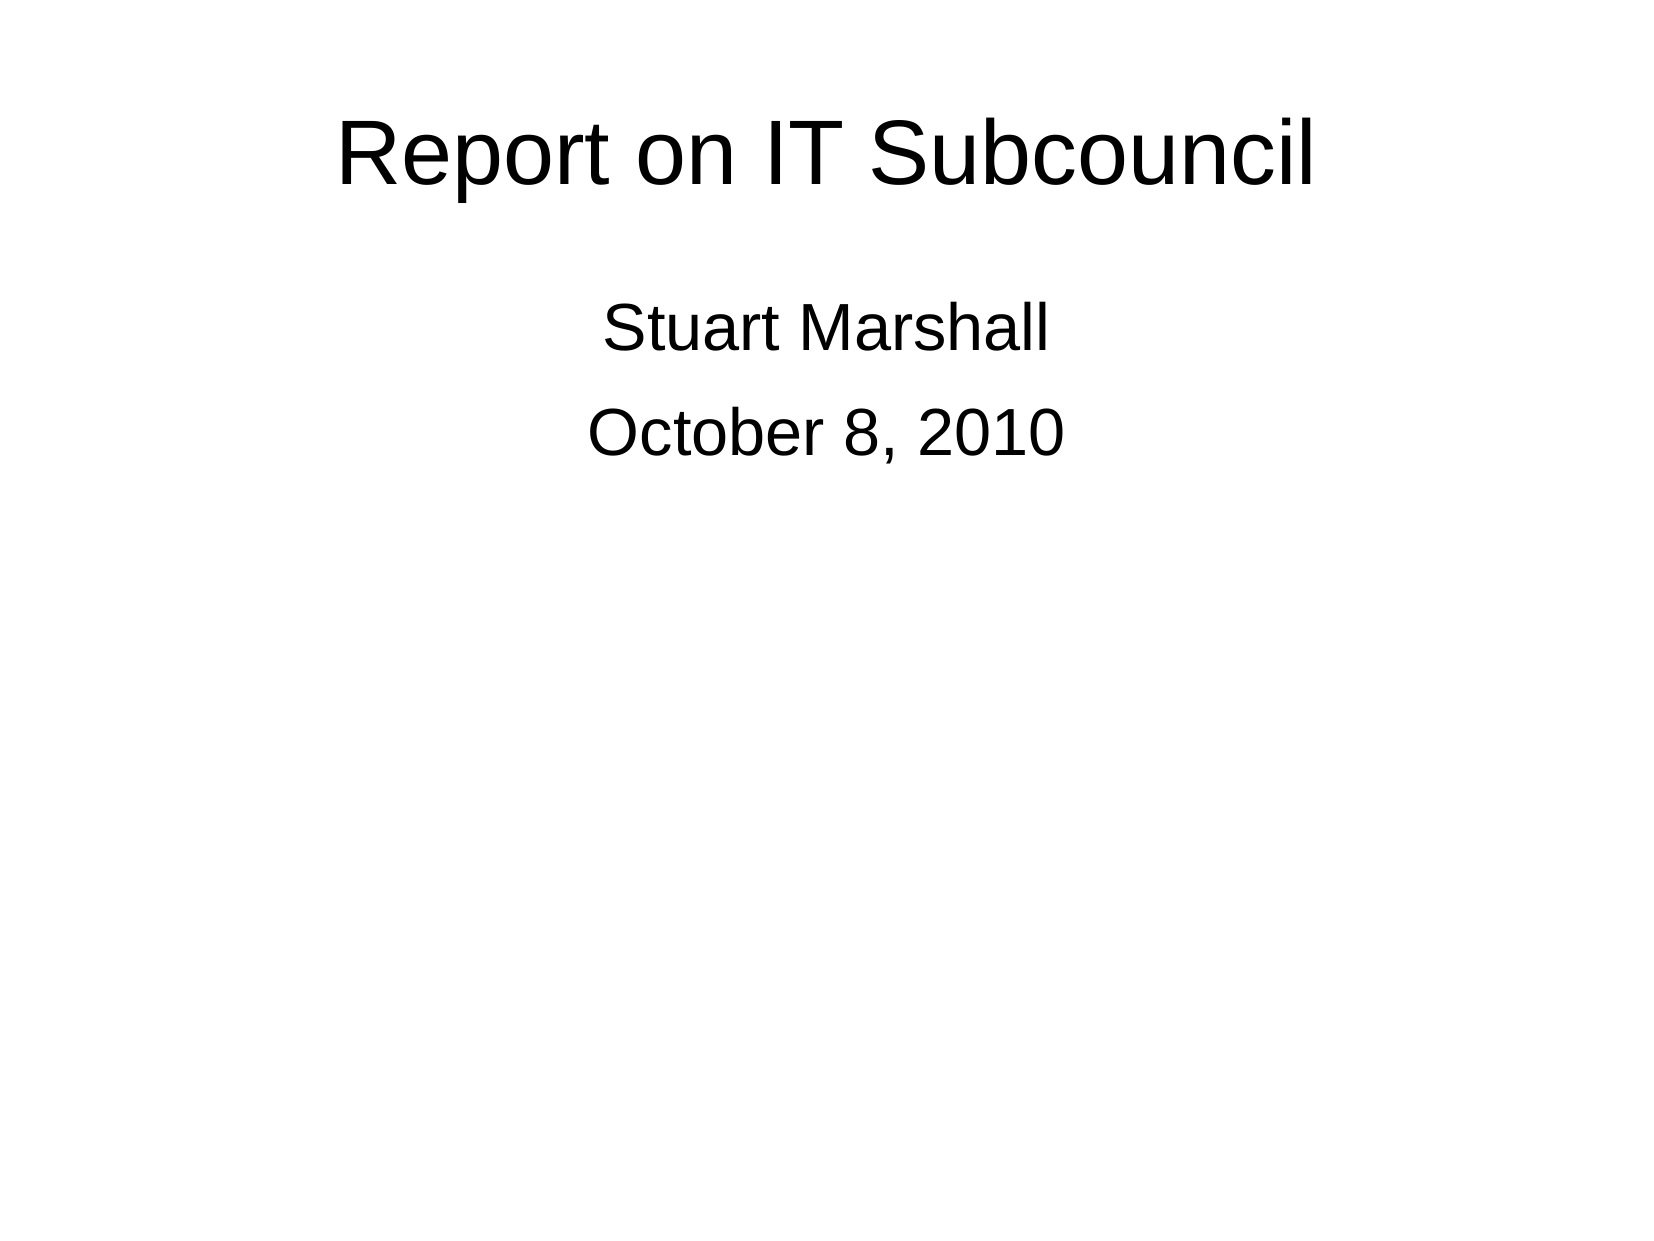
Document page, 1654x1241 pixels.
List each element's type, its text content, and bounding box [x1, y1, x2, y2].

title Report on IT Subcouncil [82, 56, 1571, 250]
list Stuart Marshall October 8, 2010 [82, 290, 1571, 1094]
